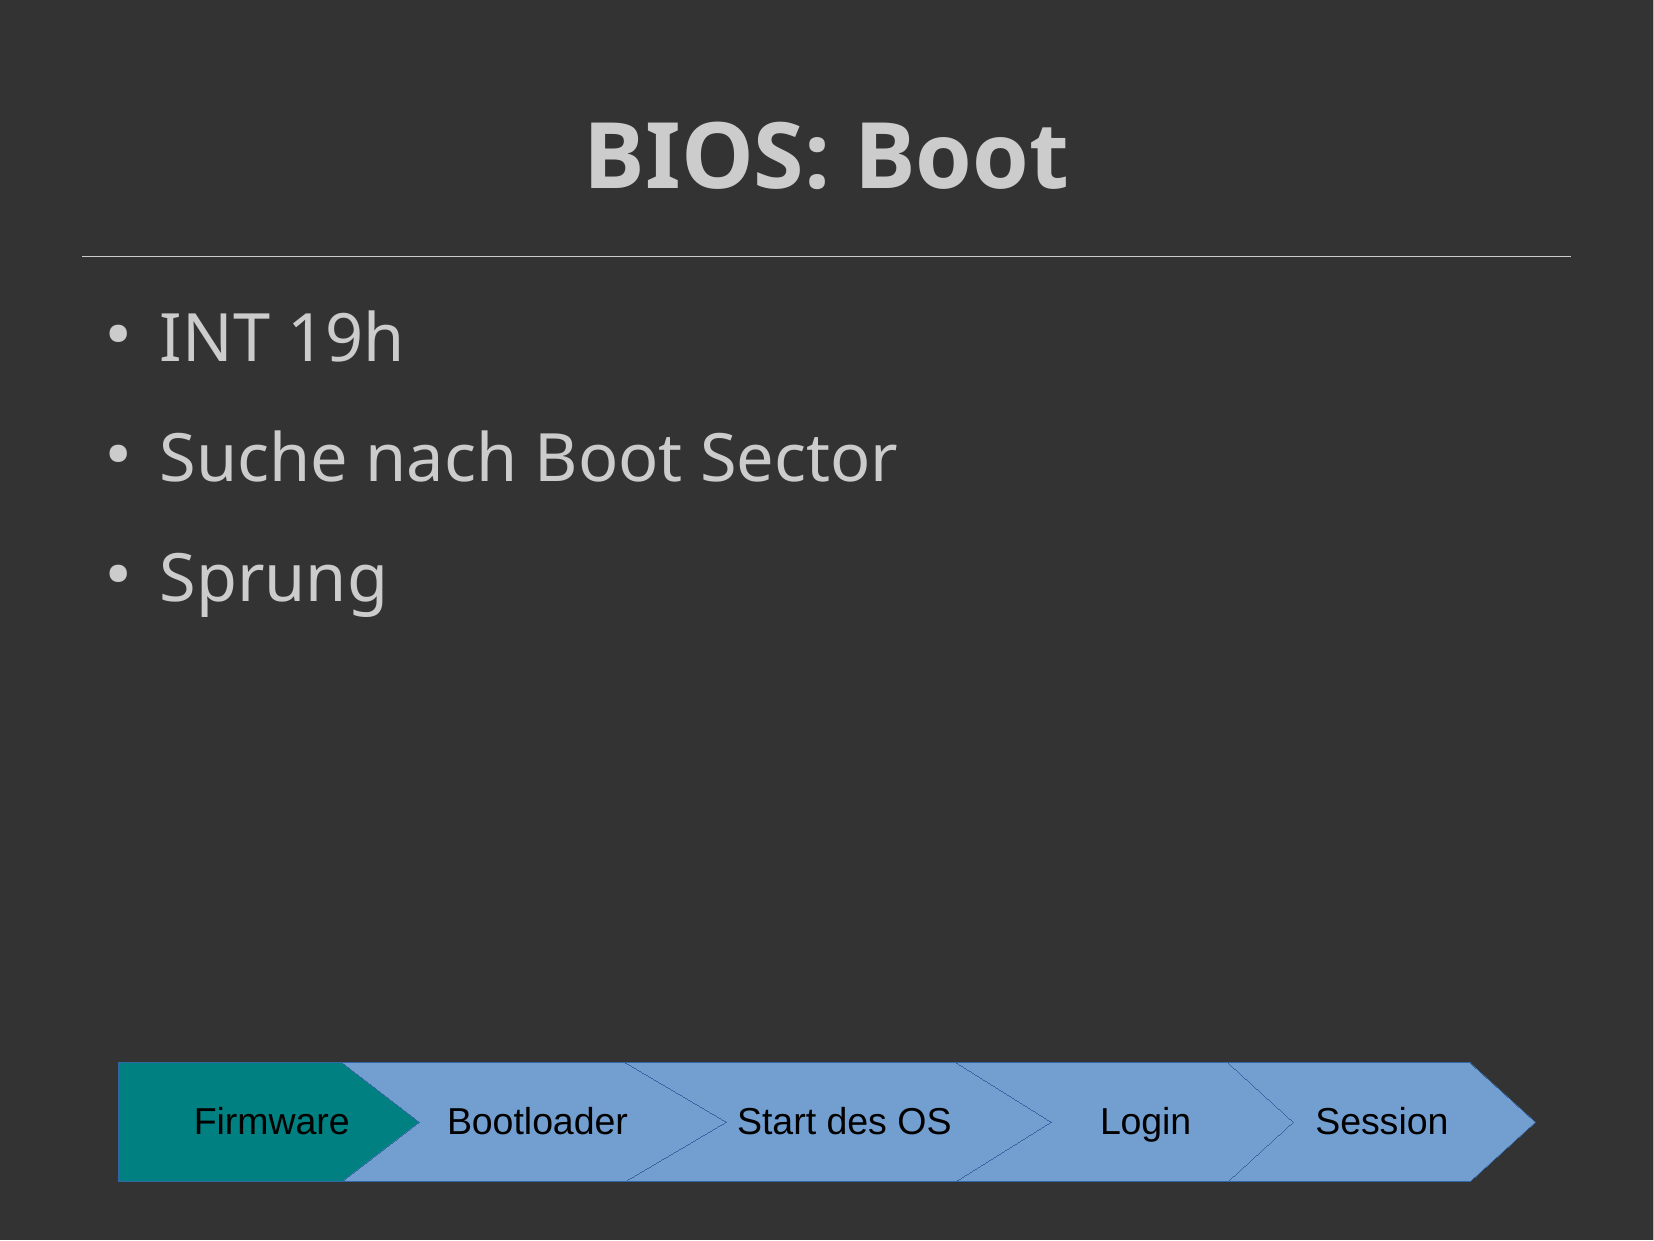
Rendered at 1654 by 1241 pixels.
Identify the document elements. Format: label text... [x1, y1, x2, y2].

text_box Firmware [118, 1062, 418, 1182]
title BIOS: Boot [82, 49, 1571, 257]
text_box Login [956, 1062, 1292, 1182]
text_box Bootloader [342, 1062, 724, 1182]
text_box Start des OS [625, 1062, 1049, 1182]
text_box Session [1228, 1062, 1536, 1182]
list INT 19h Suche nach Boot Sector Sprung [88, 290, 1577, 1010]
